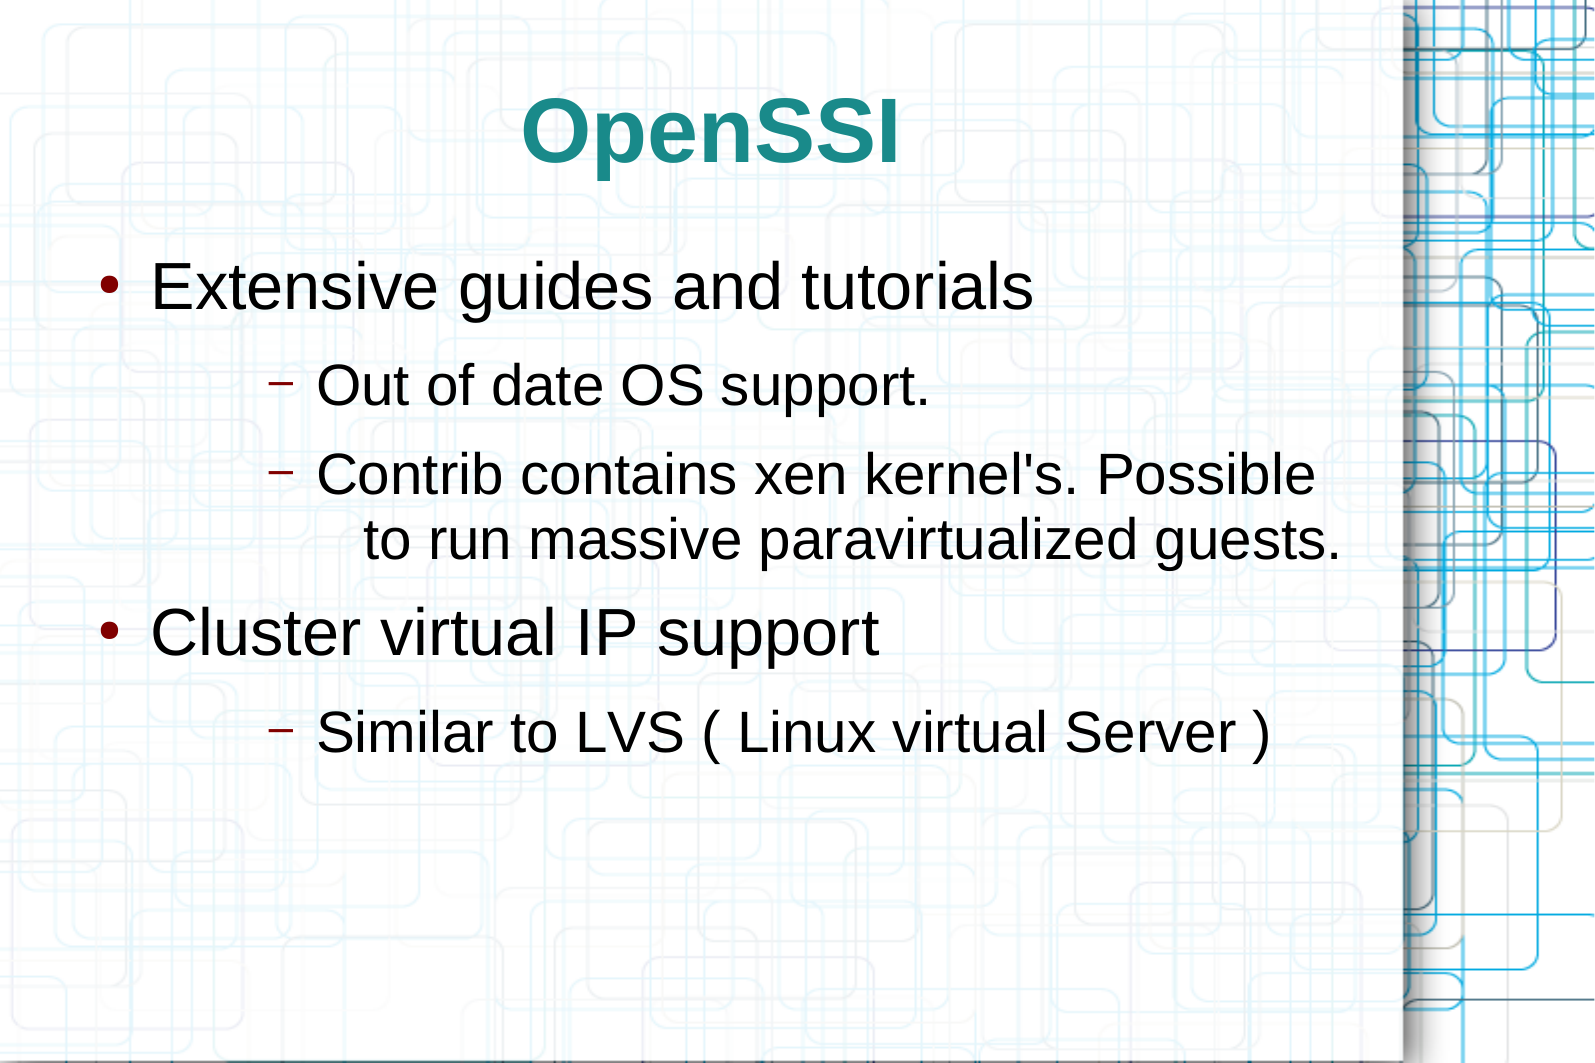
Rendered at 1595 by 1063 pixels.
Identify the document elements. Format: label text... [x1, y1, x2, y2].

list Extensive guides and tutorials Out of date OS support. Contrib contains xen kernel's. Possible to run massive paravirtualized guests. Cluster virtual IP support Similar to LVS ( Linux virtual Server ) [79, 248, 1367, 936]
picture [0, 0, 1595, 1063]
title OpenSSI [56, 49, 1367, 213]
